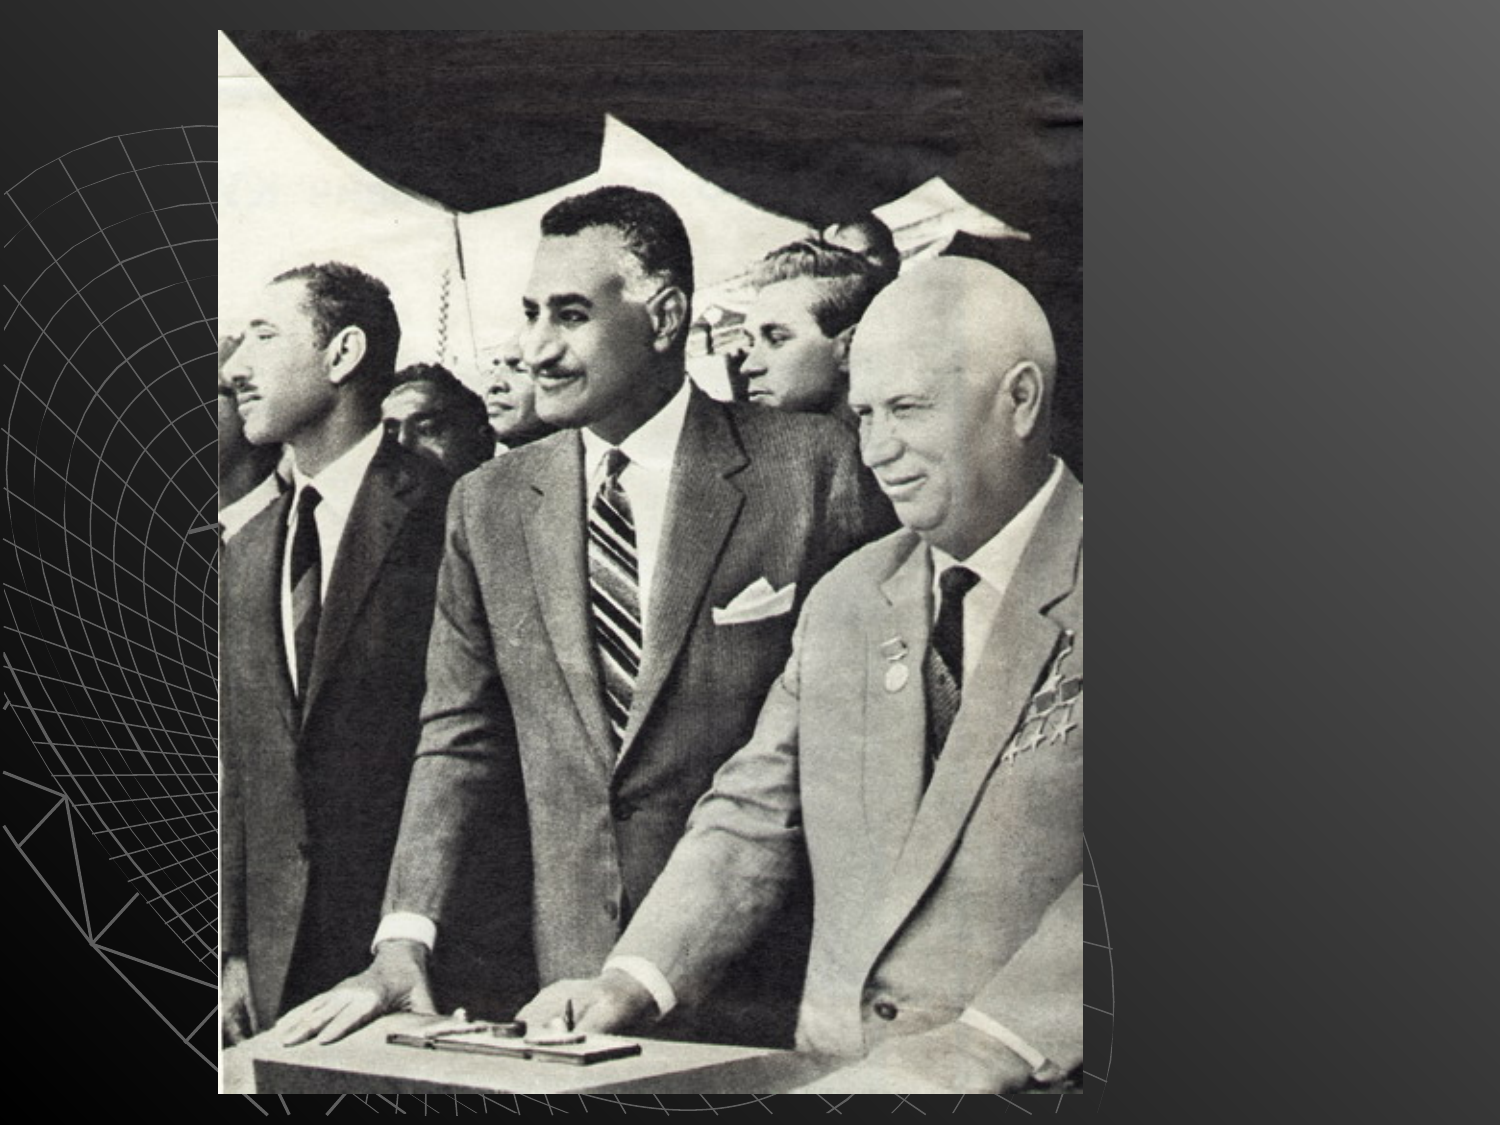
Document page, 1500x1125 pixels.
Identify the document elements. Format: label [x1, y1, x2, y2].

picture [218, 30, 1083, 1094]
